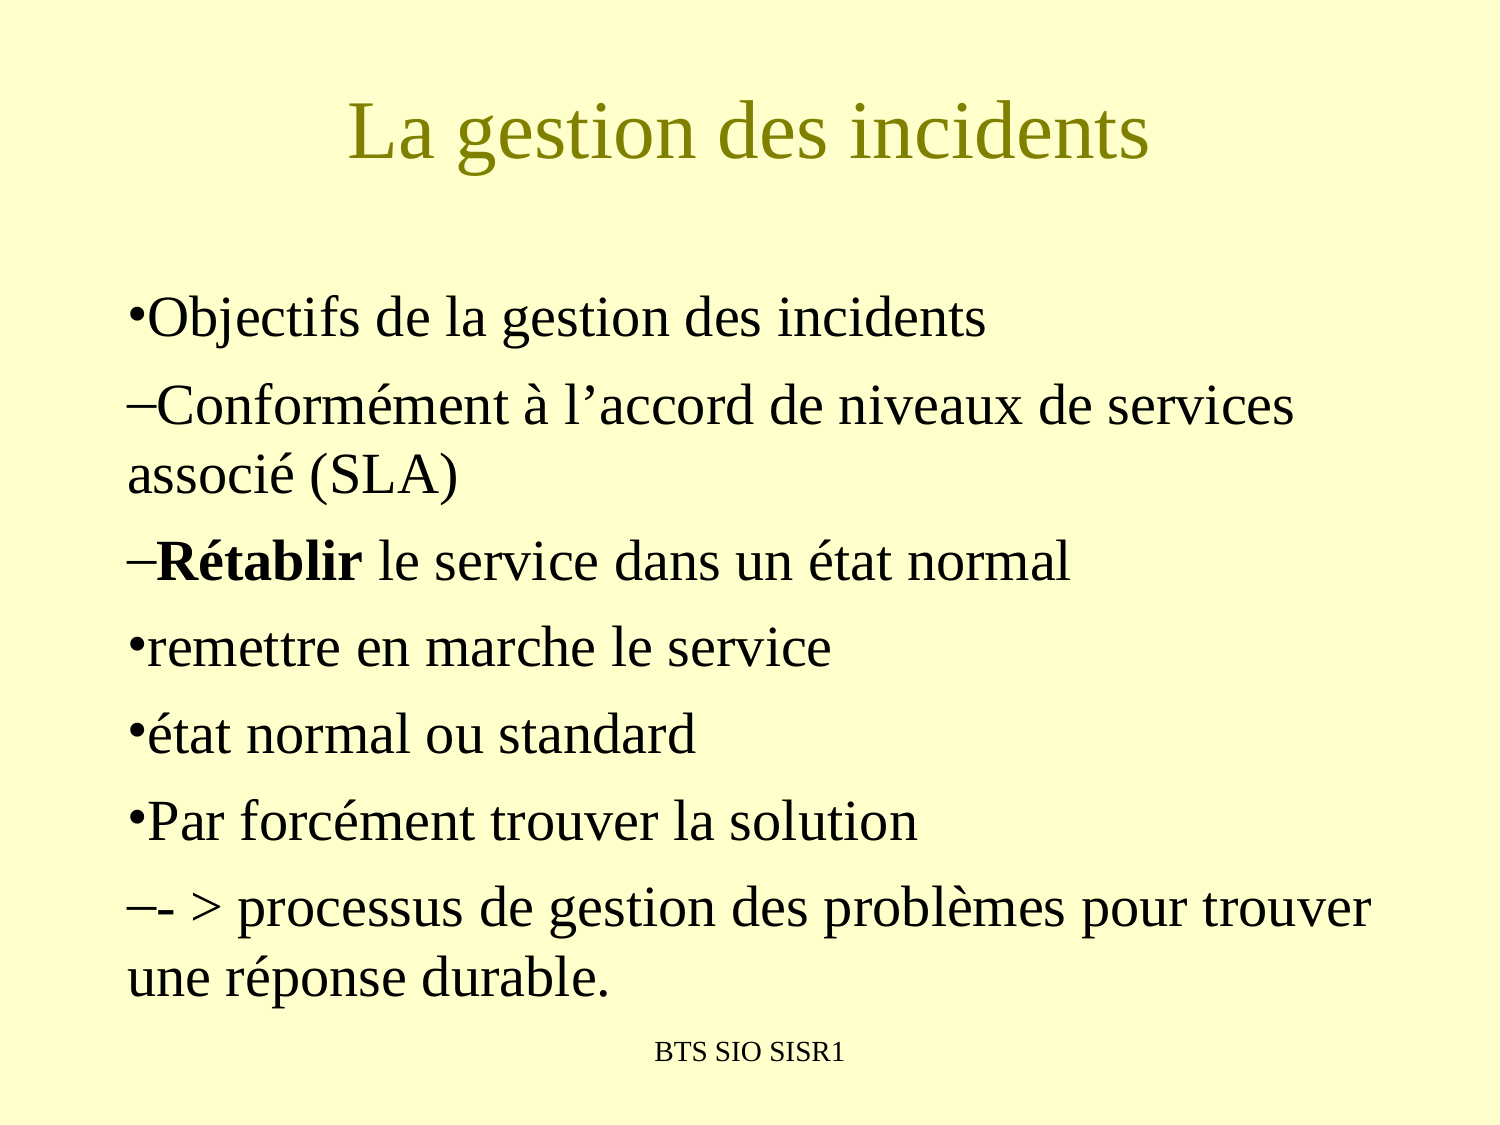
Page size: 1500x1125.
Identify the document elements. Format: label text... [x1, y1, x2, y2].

list Objectifs de la gestion des incidents Conformément à l’accord de niveaux de services associé (SLA) Rétablir le service dans un état normal remettre en marche le service état normal ou standard Par forcément trouver la solution - > processus de gestion des problèmes pour trouver une réponse durable. [112, 278, 1388, 977]
text_box BTS SIO SISR1 [512, 1025, 988, 1101]
